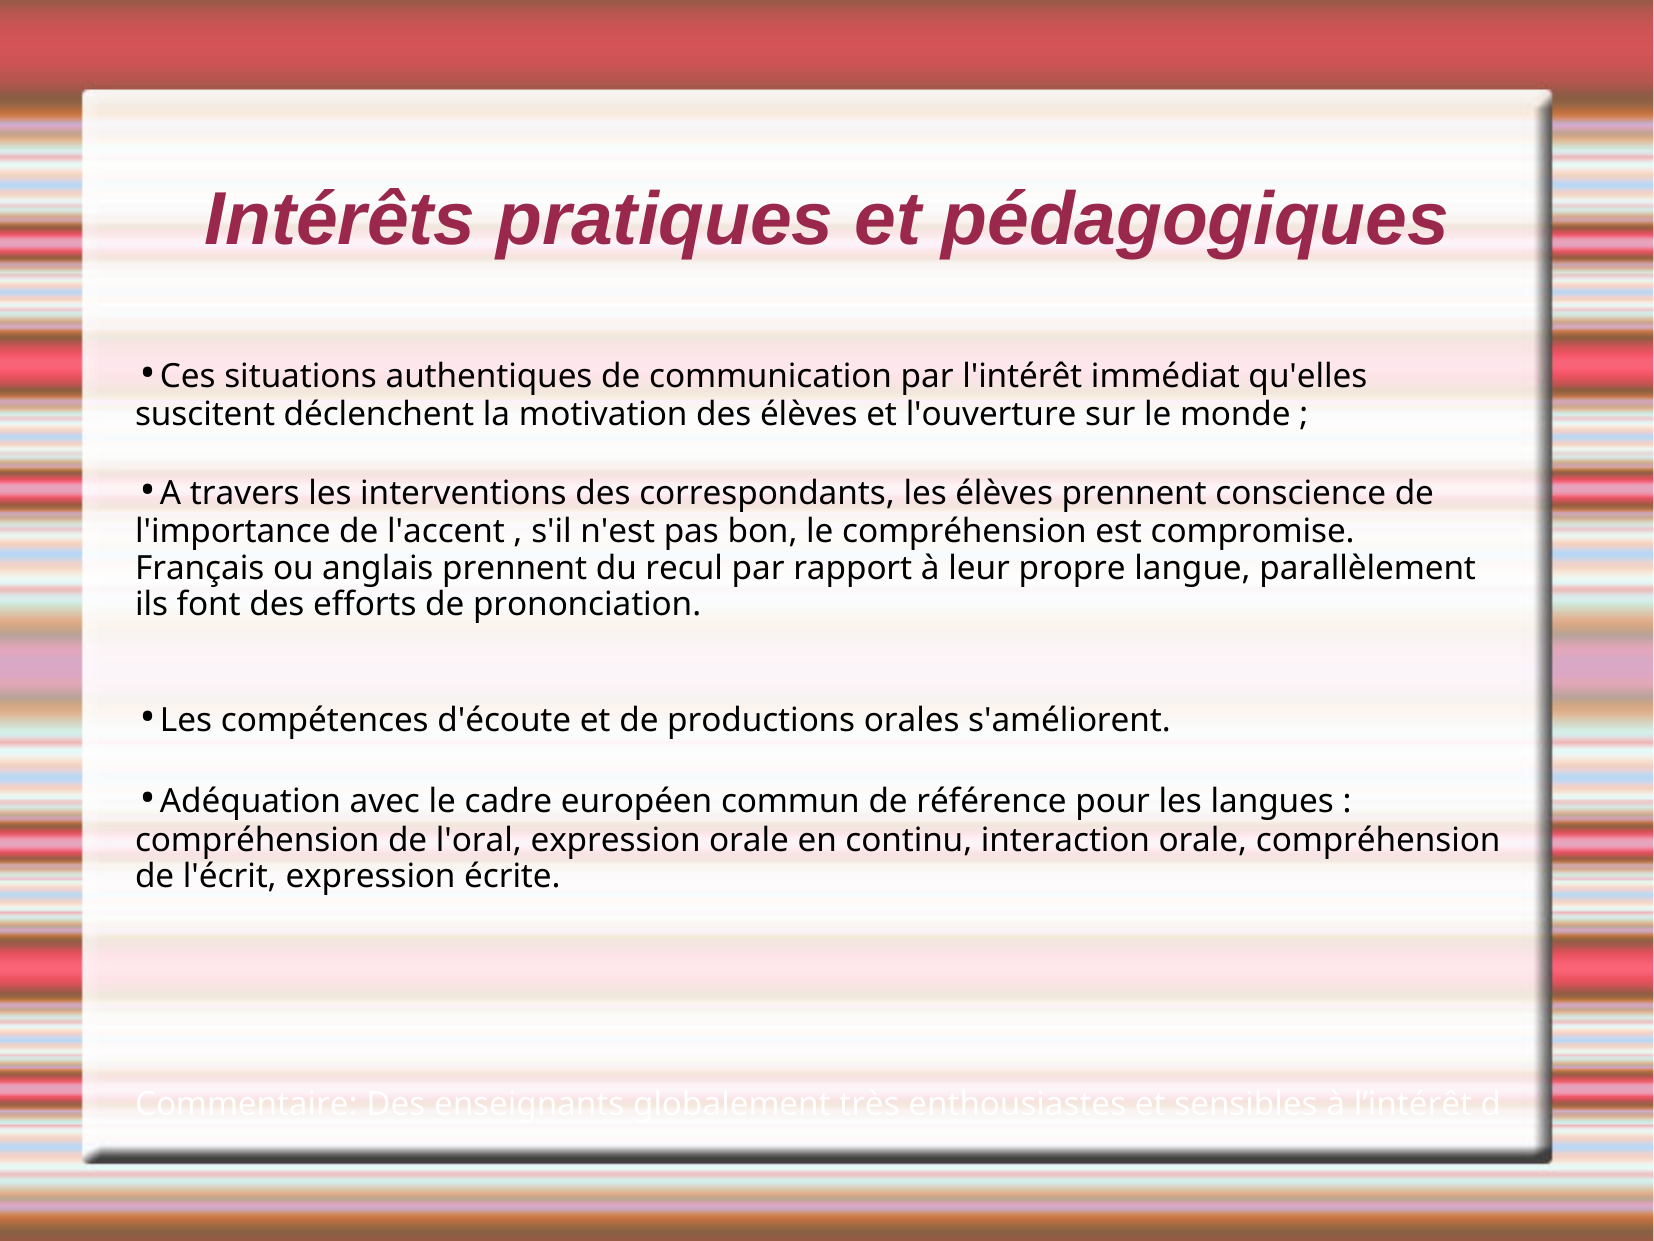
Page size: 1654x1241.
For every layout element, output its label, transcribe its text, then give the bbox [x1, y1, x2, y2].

picture [0, 0, 1654, 1241]
title Intérêts pratiques et pédagogiques [121, 122, 1534, 315]
list •Ces situations authentiques de communication par l'intérêt immédiat qu'elles suscitent déclenchent la motivation des élèves et l'ouverture sur le monde ; •A travers les interventions des correspondants, les élèves prennent conscience de l'importance de l'accent , s'il n'est pas bon, le compréhension est compromise. Français ou anglais prennent du recul par rapport à leur propre langue, parallèlement ils font des efforts de prononciation. •Les compétences d'écoute et de productions orales s'améliorent. •Adéquation avec le cadre européen commun de référence pour les langues : compréhension de l'oral, expression orale en continu, interaction orale, compréhension de l'écrit, expression écrite. Commentaire: Des enseignants globalement très enthousiastes et sensibles à l’intérêt d [134, 350, 1516, 1118]
